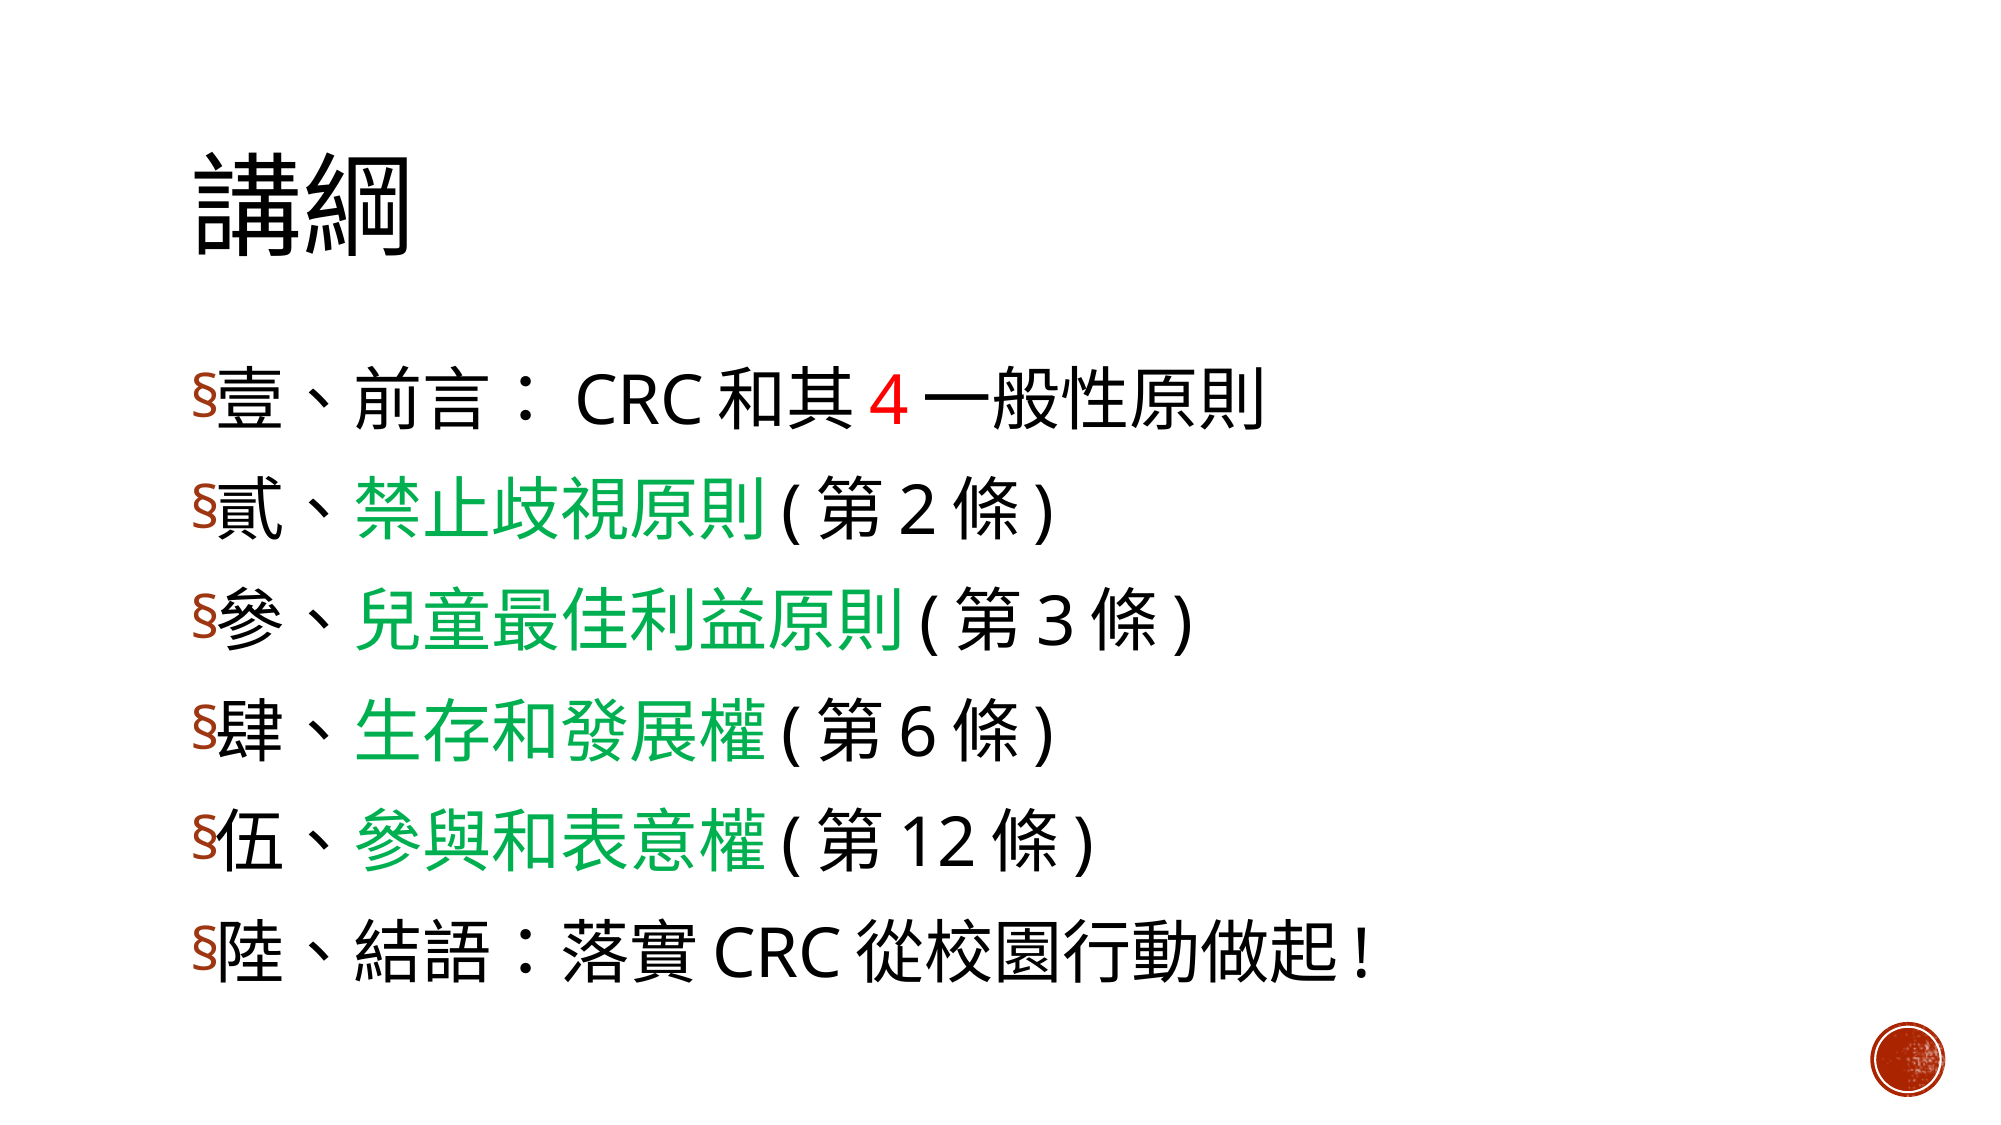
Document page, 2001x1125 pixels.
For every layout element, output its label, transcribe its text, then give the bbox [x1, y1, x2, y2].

list 壹、前言：CRC和其4一般性原則 貳、禁止歧視原則(第2條) 參、兒童最佳利益原則(第3條) 肆、生存和發展權(第6條) 伍、參與和表意權(第12條) 陸、結語：落實CRC從校園行動做起! [175, 348, 1826, 1013]
title 講綱 [175, 79, 1826, 344]
